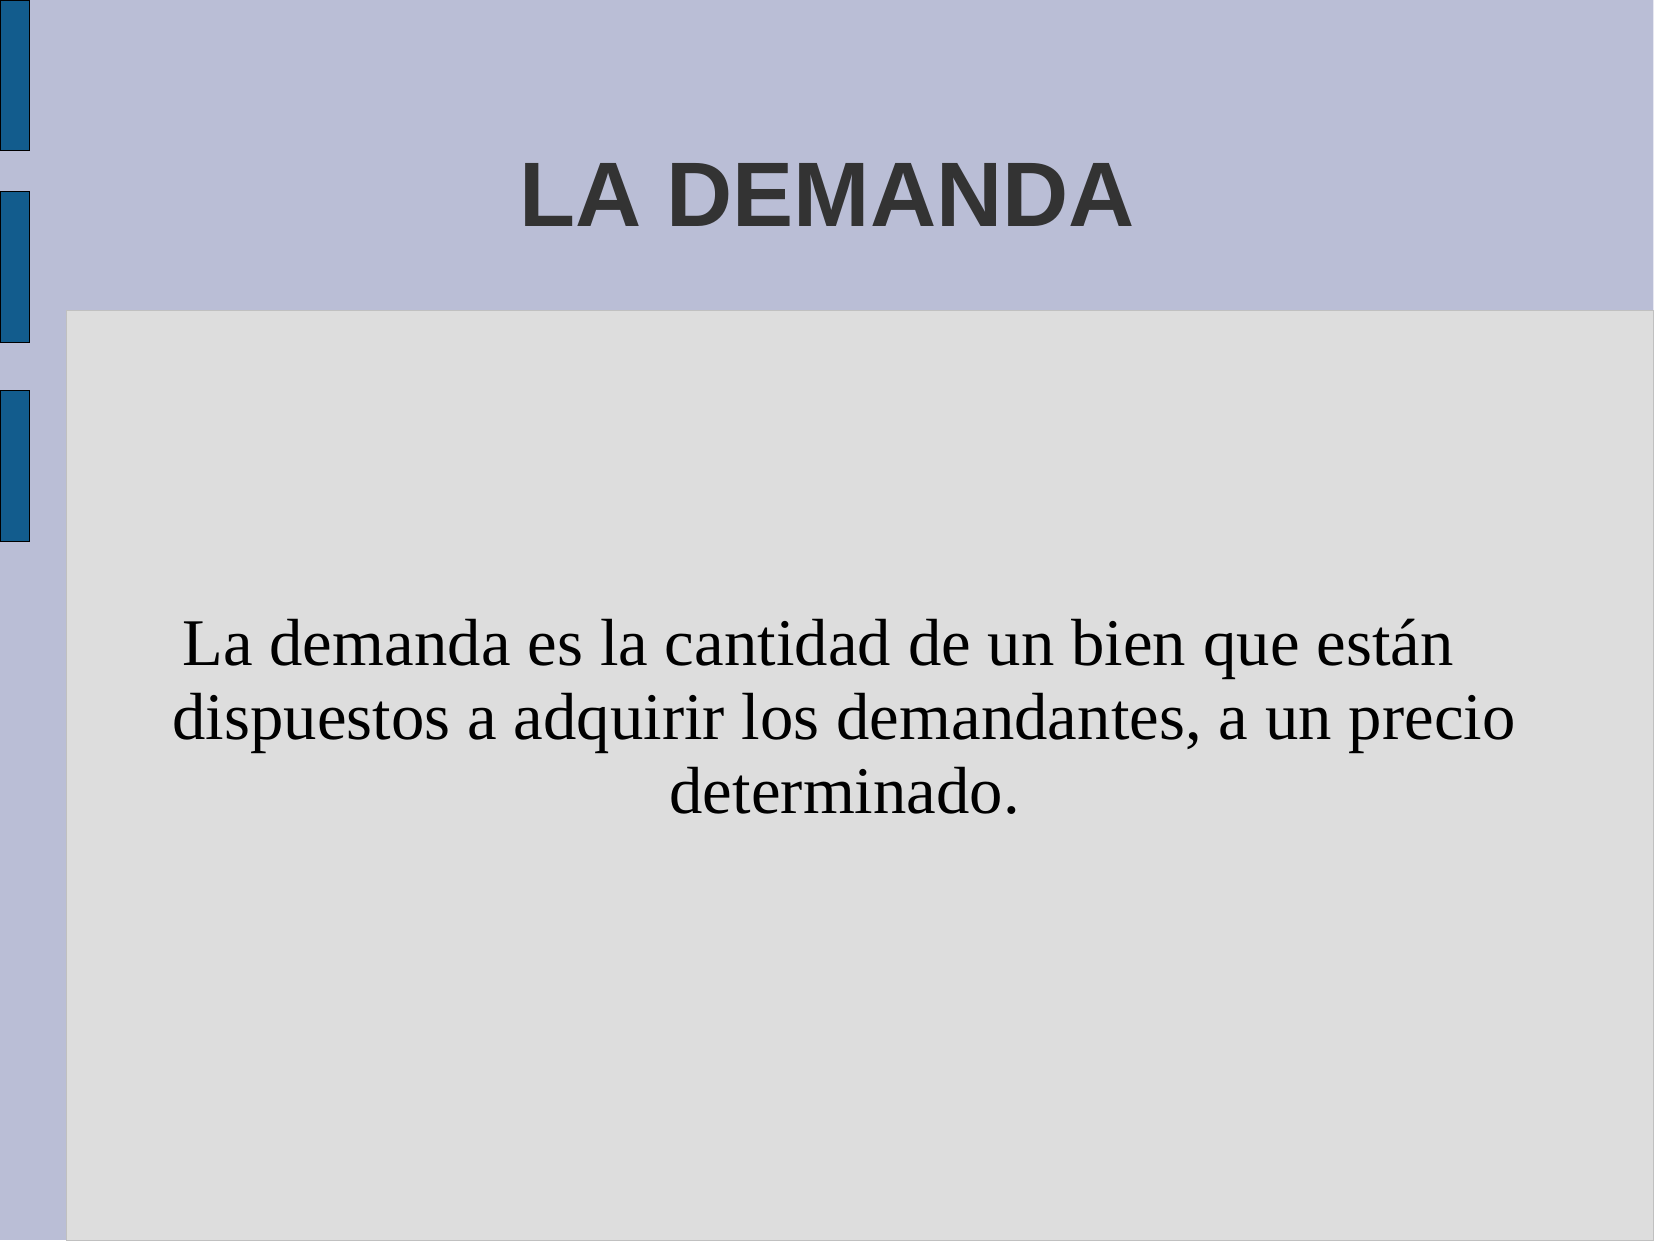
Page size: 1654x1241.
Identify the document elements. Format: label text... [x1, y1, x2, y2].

subtitle La demanda es la cantidad de un bien que están dispuestos a adquirir los demandantes, a un precio determinado. [121, 352, 1534, 1156]
title LA DEMANDA [121, 98, 1534, 291]
